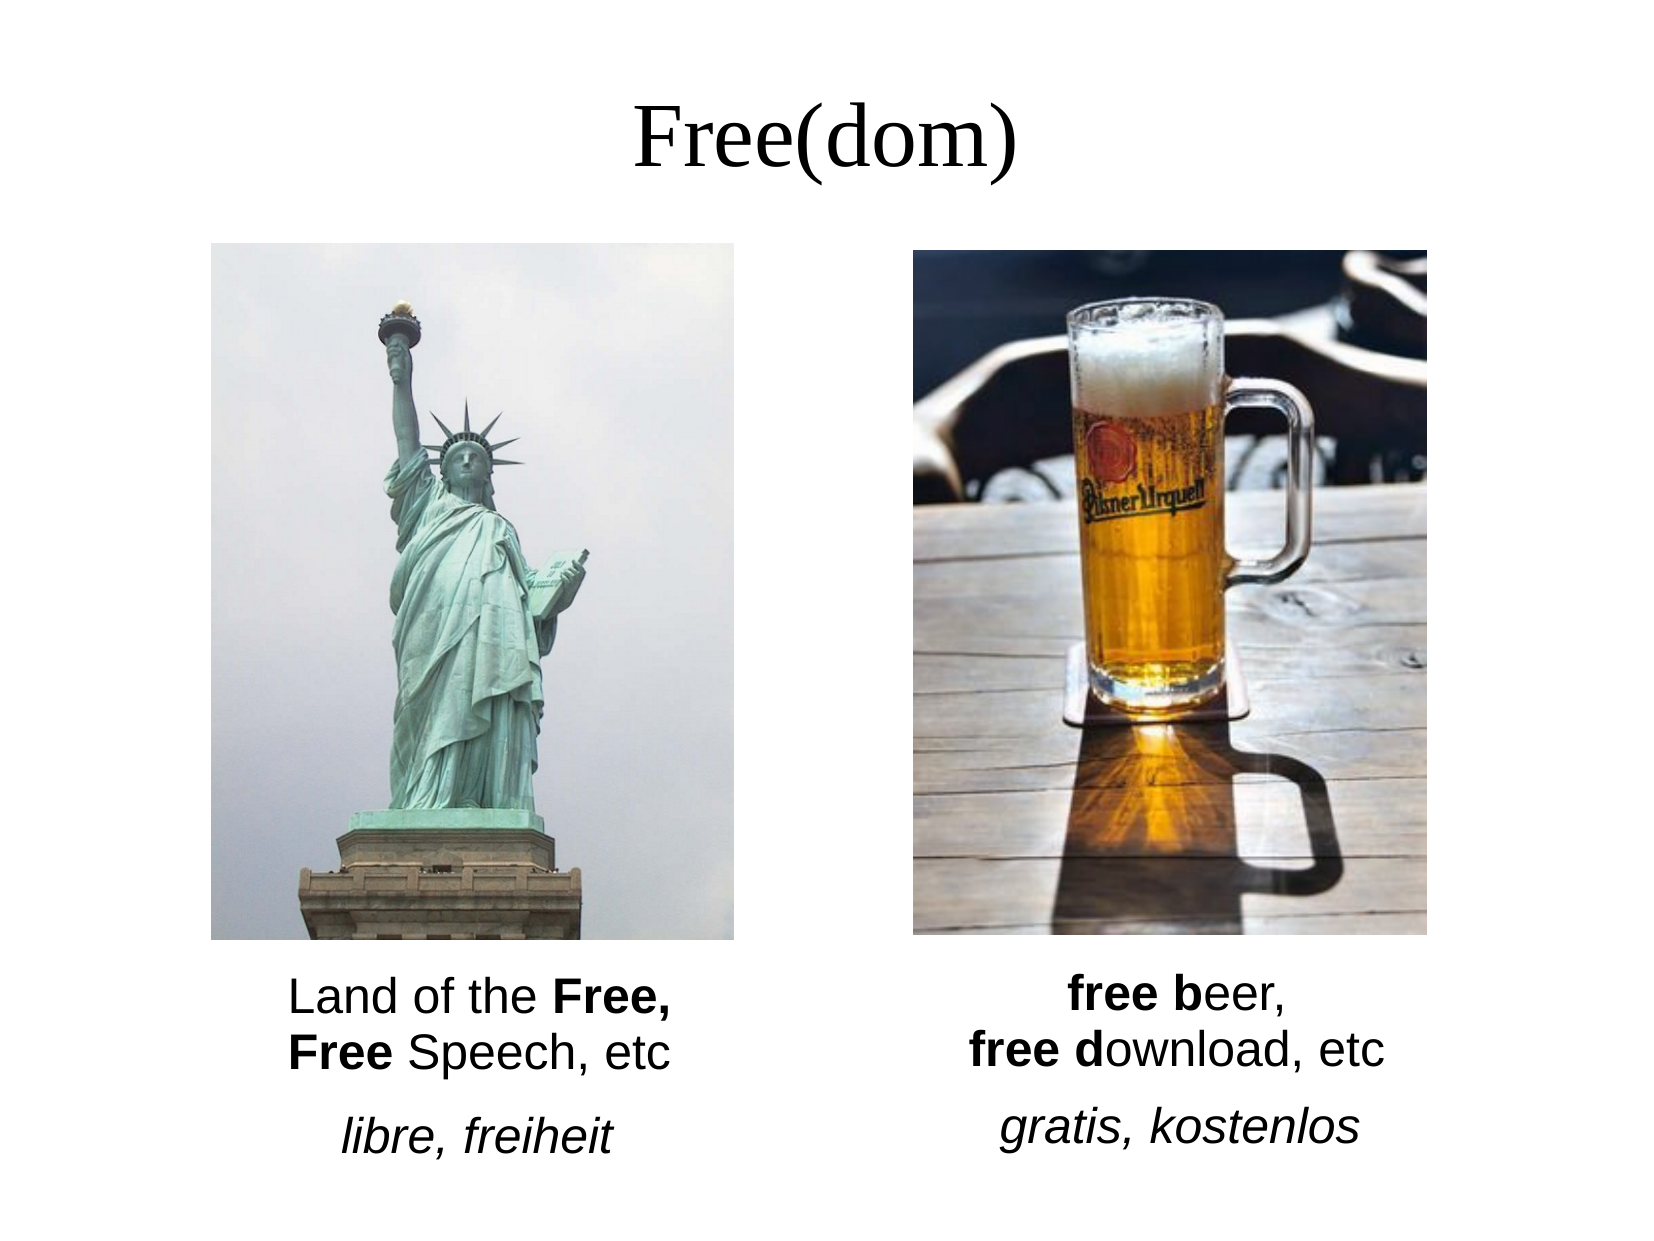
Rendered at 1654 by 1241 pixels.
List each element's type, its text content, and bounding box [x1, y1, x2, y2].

picture [211, 243, 734, 940]
title Free(dom) [45, 55, 1607, 204]
text_box free beer, free download, etc [913, 957, 1440, 1102]
text_box Land of the Free, Free Speech, etc [216, 961, 743, 1088]
picture [913, 250, 1427, 935]
text_box libre, freiheit [312, 1100, 642, 1172]
text_box gratis, kostenlos [925, 1090, 1435, 1162]
